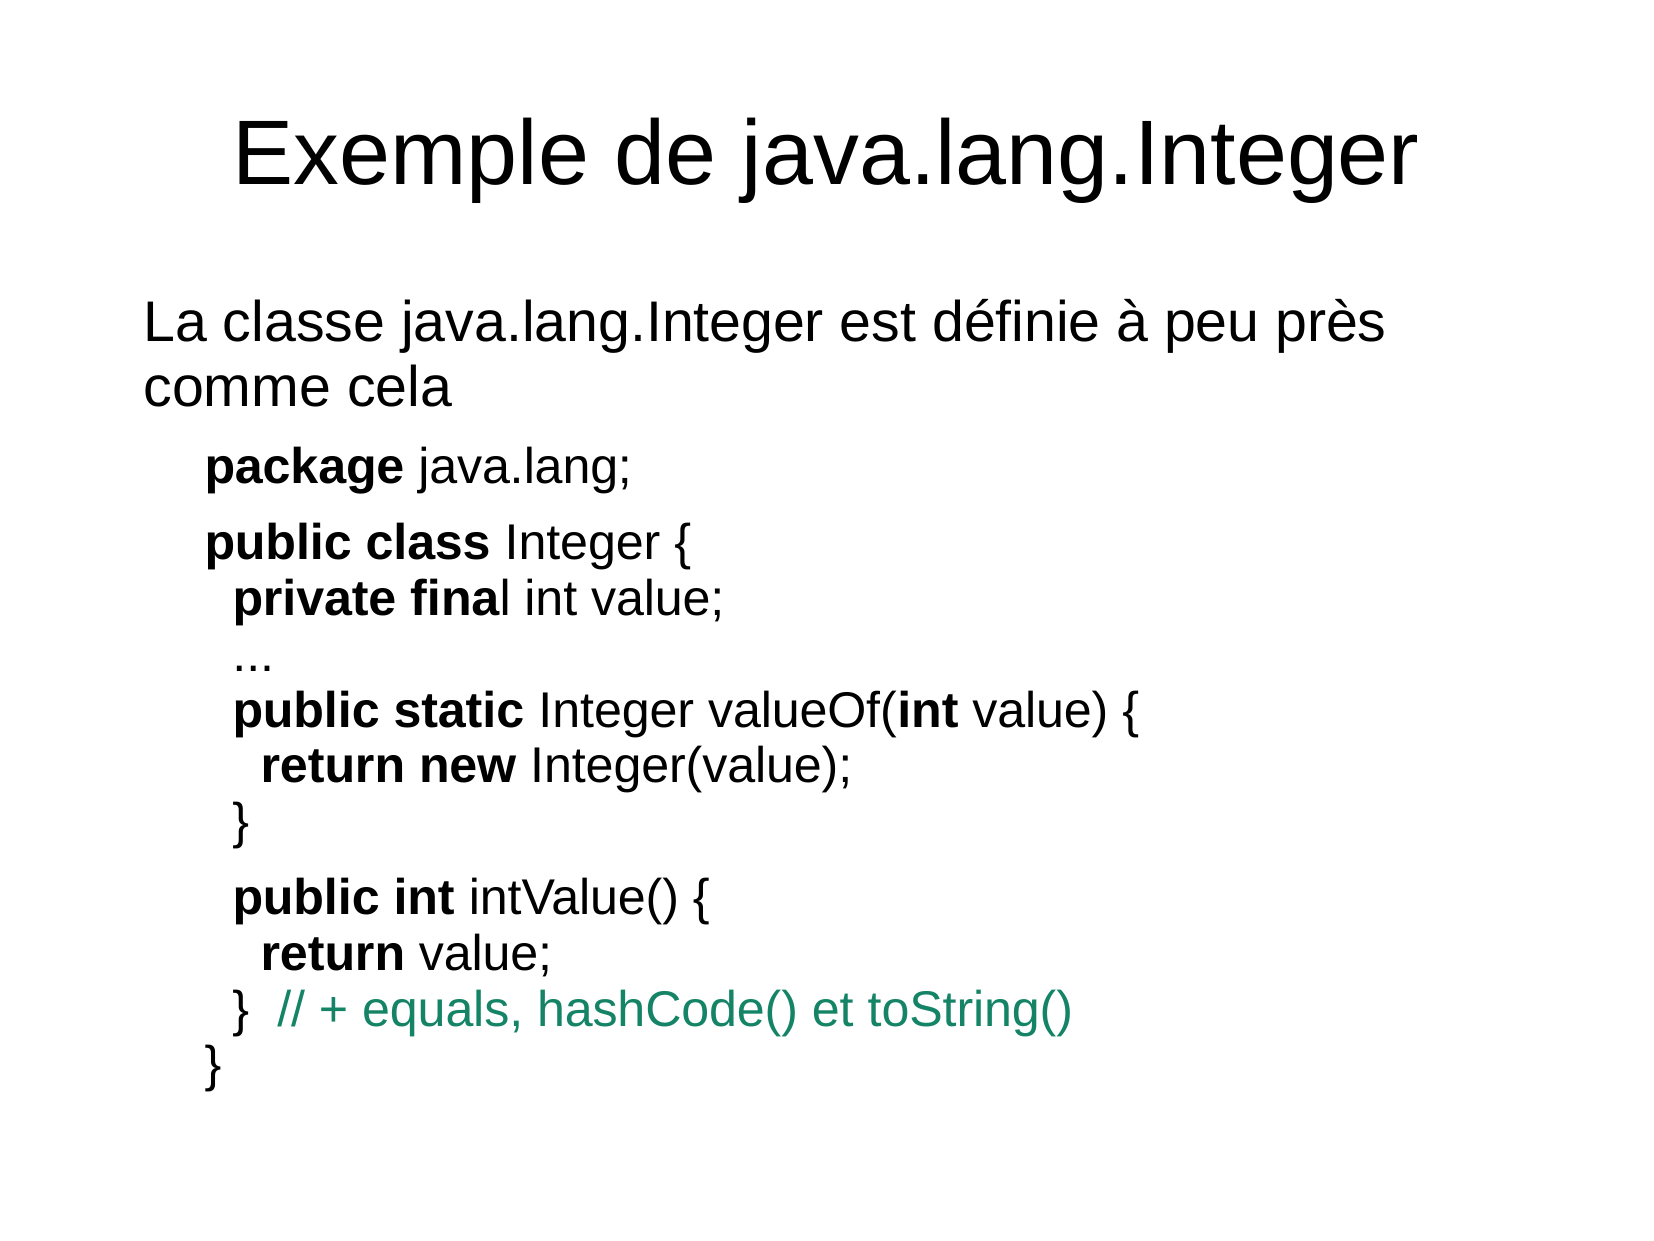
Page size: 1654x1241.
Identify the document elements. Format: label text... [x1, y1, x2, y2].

list La classe java.lang.Integer est définie à peu près comme cela package java.lang; public class Integer { private final int value; ... public static Integer valueOf(int value) { return new Integer(value); } public int intValue() { return value; } // + equals, hashCode() et toString() } [82, 290, 1571, 1096]
title Exemple de java.lang.Integer [82, 49, 1571, 257]
